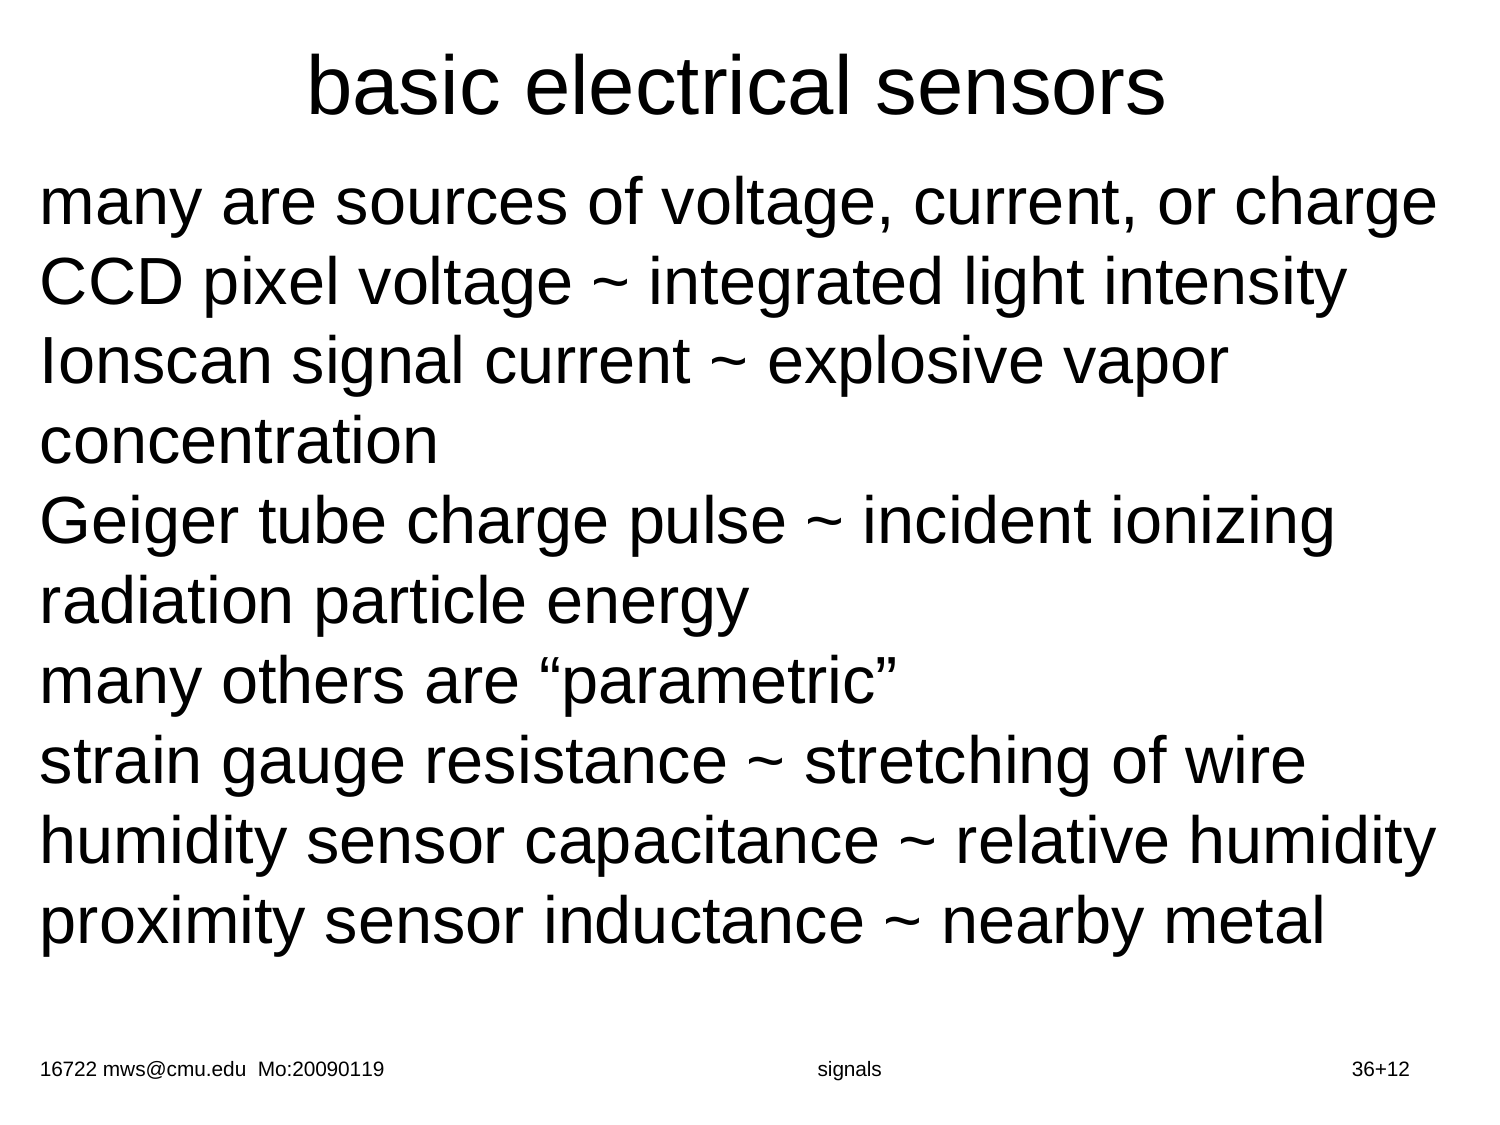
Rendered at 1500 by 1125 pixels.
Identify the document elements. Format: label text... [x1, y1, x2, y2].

text_box many are sources of voltage, current, or charge CCD pixel voltage ~ integrated light intensity Ionscan signal current ~ explosive vapor concentration Geiger tube charge pulse ~ incident ionizing radiation particle energy many others are “parametric” strain gauge resistance ~ stretching of wire humidity sensor capacitance ~ relative humidity proximity sensor inductance ~ nearby metal [24, 149, 1463, 1045]
text_box basic electrical sensors [99, 23, 1376, 139]
